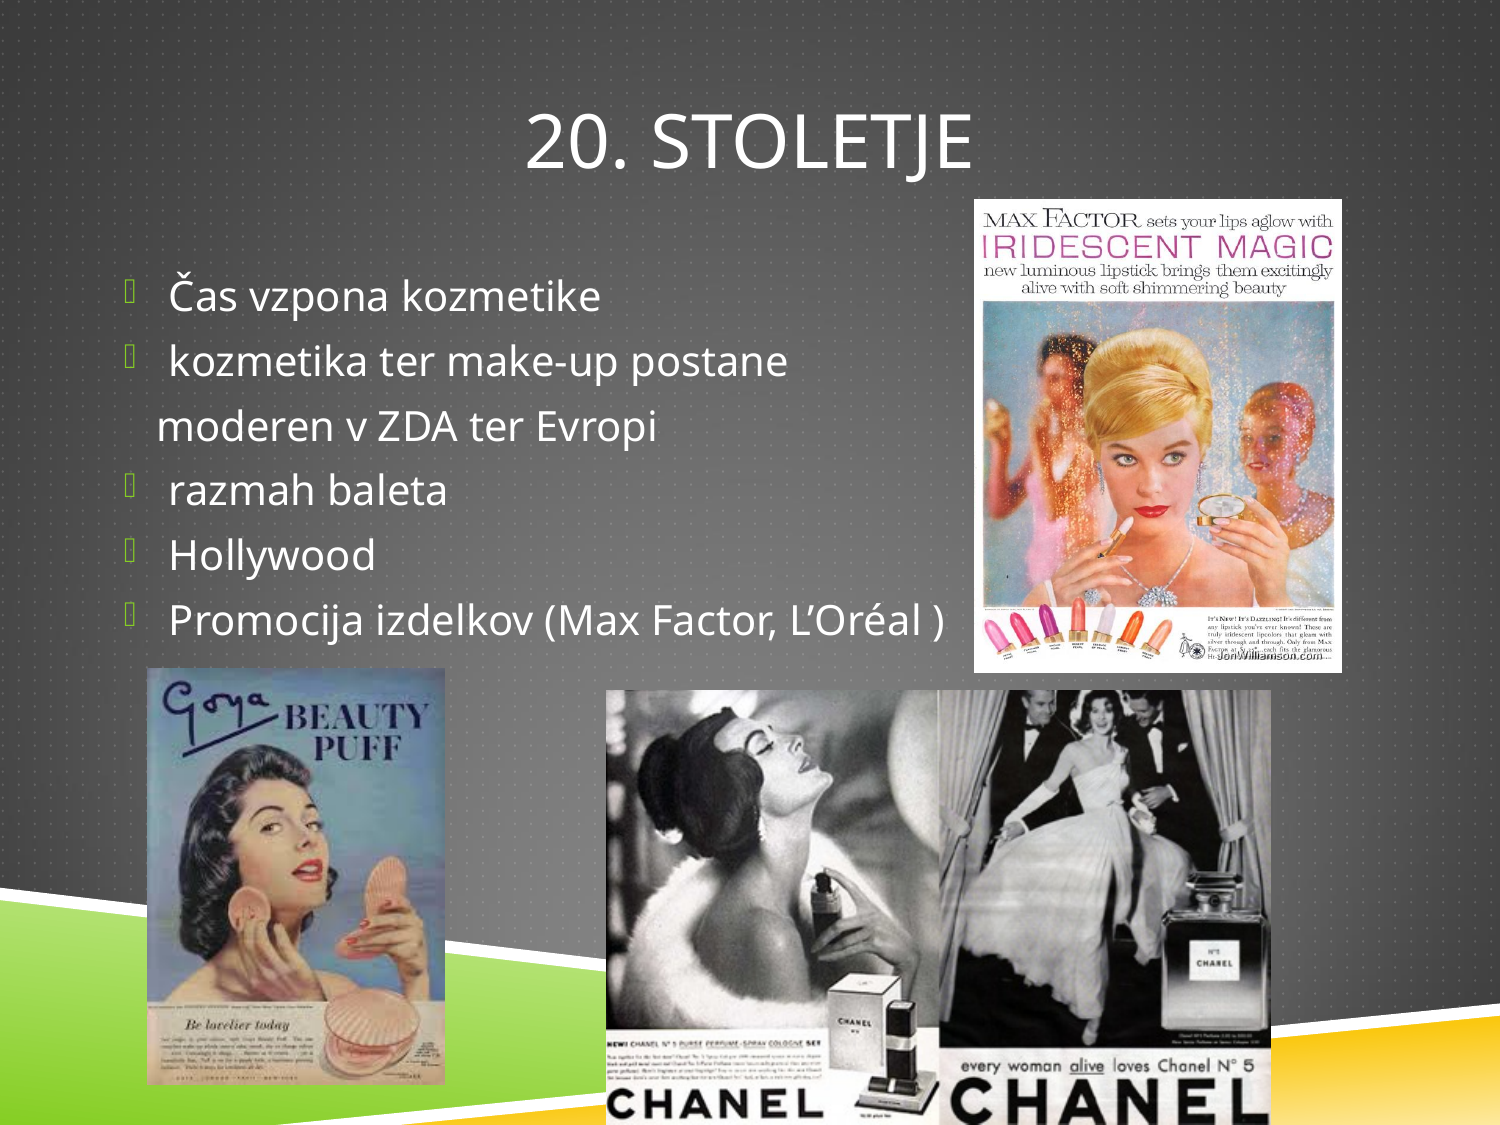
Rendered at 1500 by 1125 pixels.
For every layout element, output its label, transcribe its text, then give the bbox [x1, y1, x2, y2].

title 20. stoletje [112, 45, 1388, 233]
list Čas vzpona kozmetike kozmetika ter make-up postane moderen v ZDA ter Evropi razmah baleta Hollywood Promocija izdelkov (Max Factor, L’Oréal ) [112, 262, 1388, 875]
picture [0, 0, 1500, 1125]
